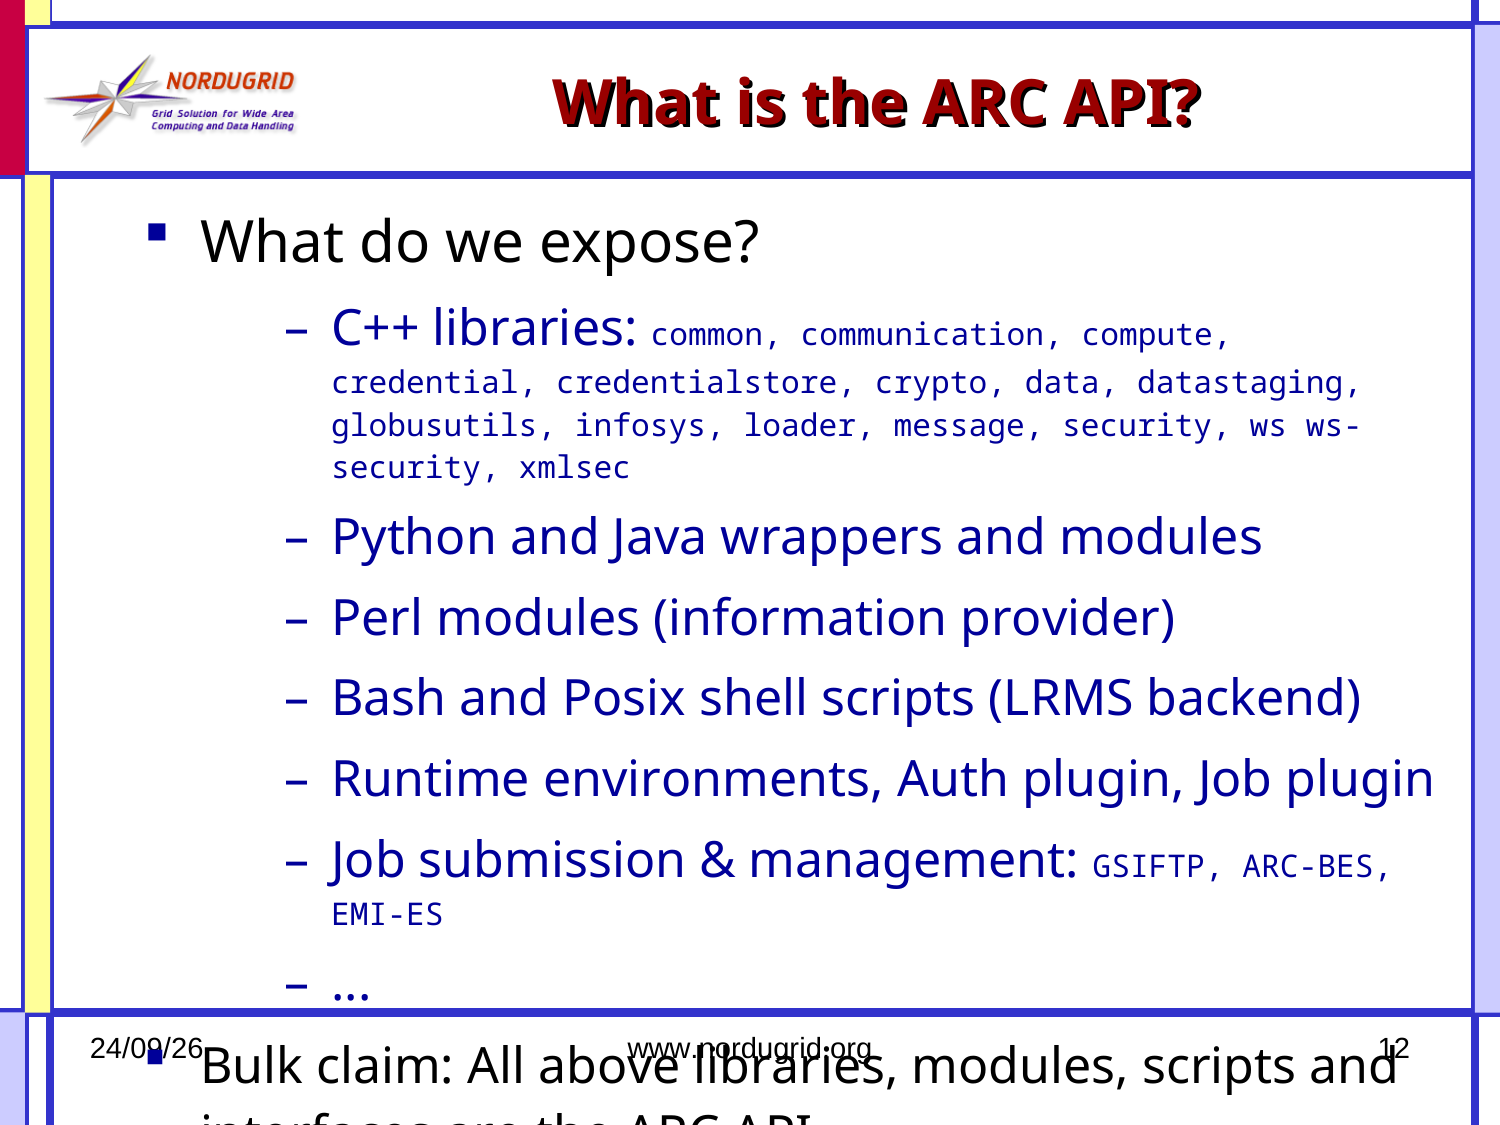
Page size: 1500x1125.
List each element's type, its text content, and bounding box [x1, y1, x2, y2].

title What is the ARC API? [324, 17, 1428, 183]
picture [40, 49, 301, 148]
list What do we expose? C++ libraries: common, communication, compute, credential, credentialstore, crypto, data, datastaging, globusutils, infosys, loader, message, security, ws ws-security, xmlsec Python and Java wrappers and modules Perl modules (information provider) Bash and Posix shell scripts (LRMS backend) Runtime environments, Auth plugin, Job plugin Job submission & management: GSIFTP, ARC-BES, EMI-ES ... Bulk claim: All above libraries, modules, scripts and interfaces are the ARC API [87, 200, 1451, 938]
